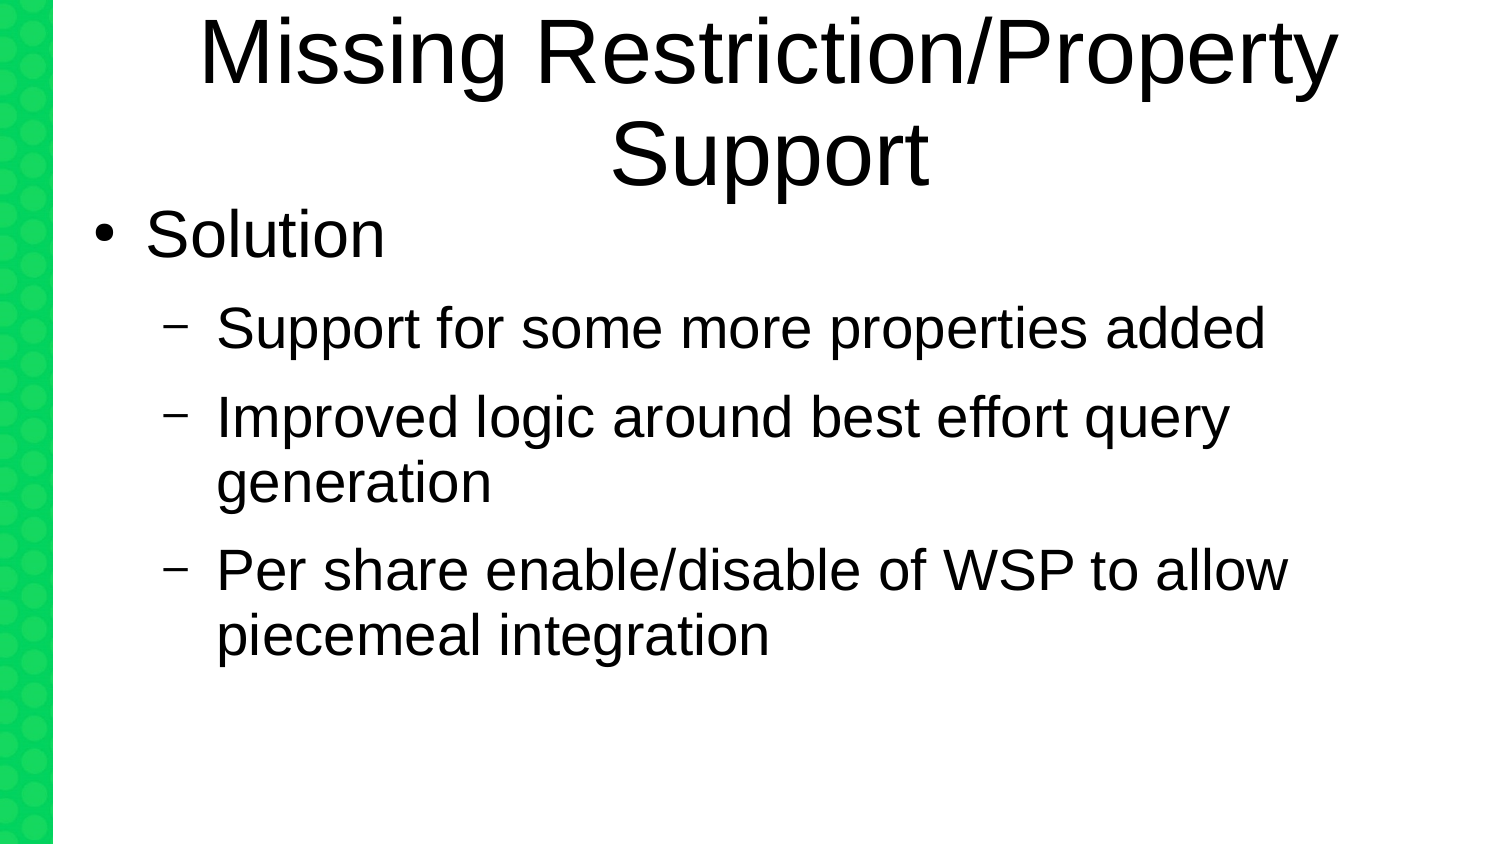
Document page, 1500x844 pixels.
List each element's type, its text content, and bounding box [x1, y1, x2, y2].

title Missing Restriction/Property Support [143, 0, 1397, 197]
picture [0, 0, 61, 844]
list Solution Support for some more properties added Improved logic around best effort query generation Per share enable/disable of WSP to allow piecemeal integration [75, 197, 1425, 687]
